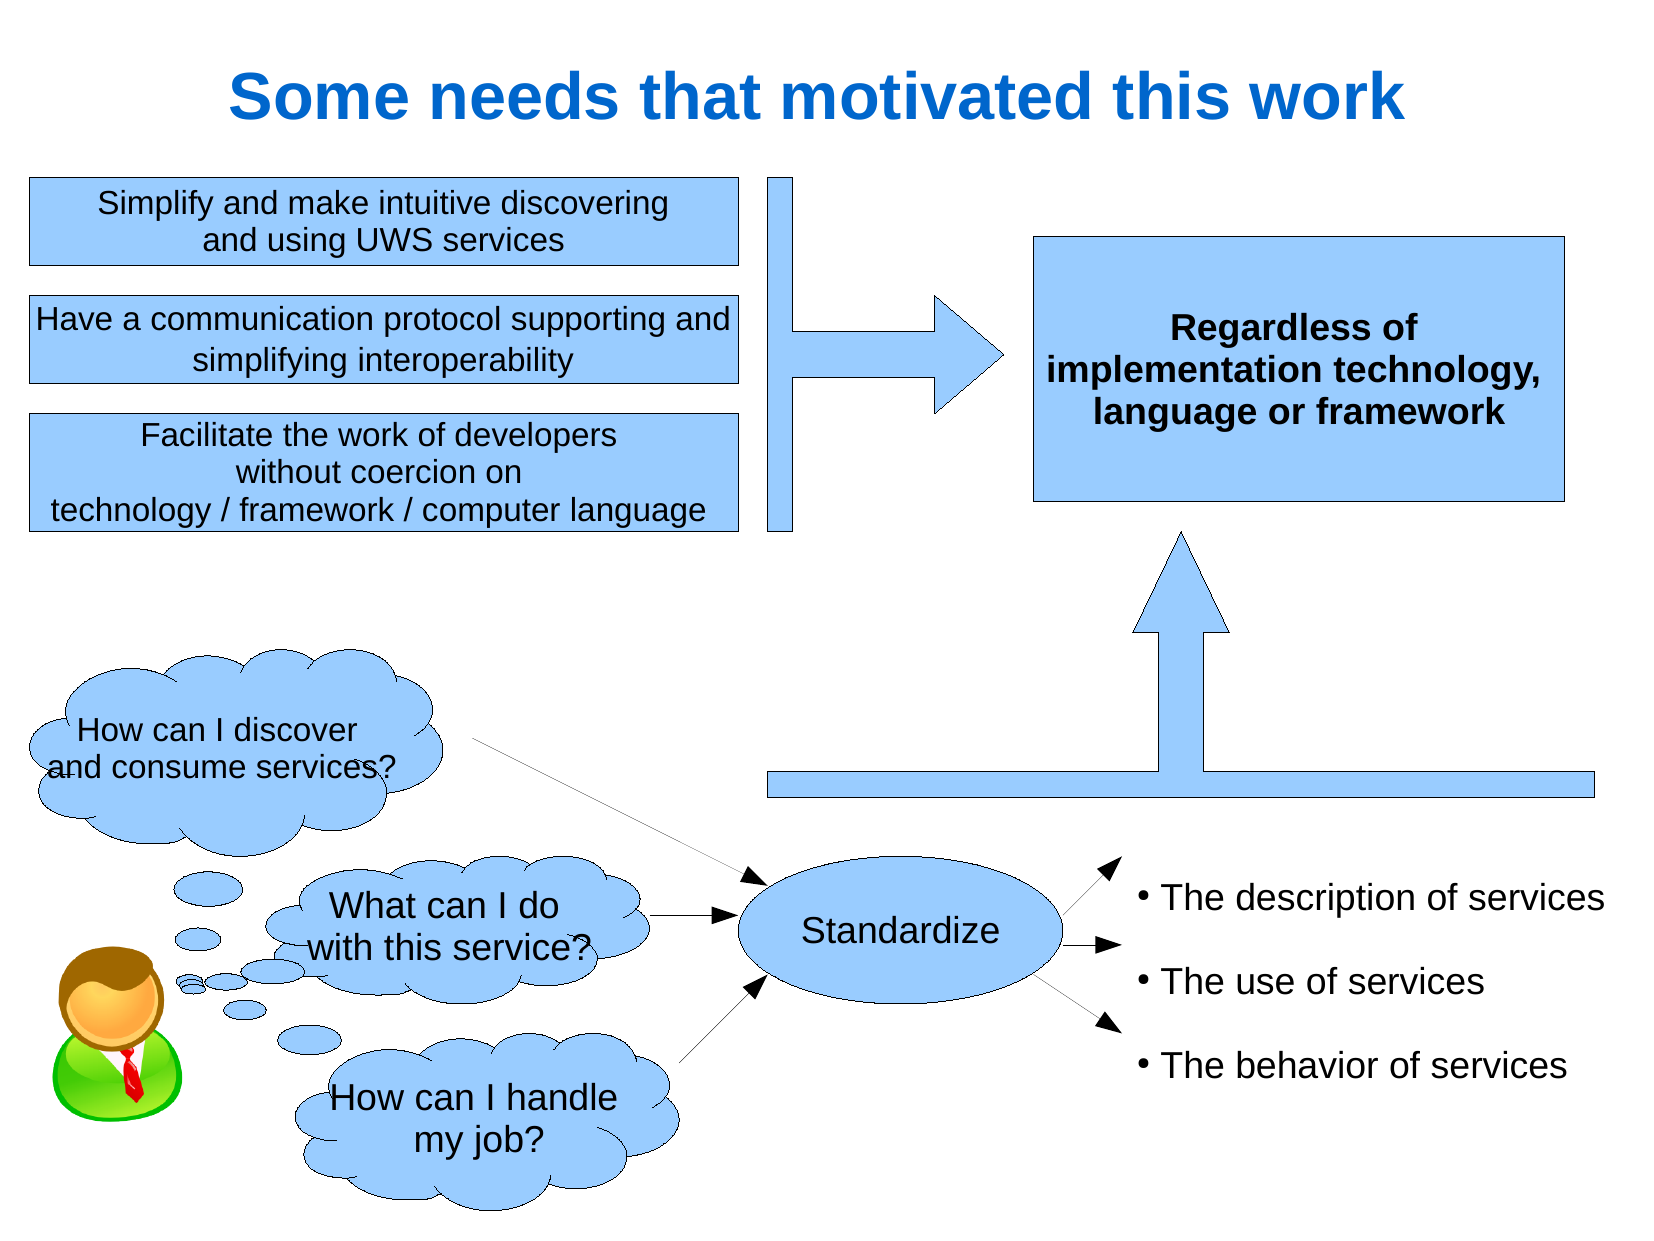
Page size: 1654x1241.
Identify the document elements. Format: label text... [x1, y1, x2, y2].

text_box Standardize [738, 856, 1063, 1004]
text_box How can I discover and consume services? [173, 871, 243, 907]
text_box What can I do with this service? [204, 856, 650, 1004]
list [1092, 946, 1122, 1032]
text_box How can I discover and consume services? [29, 649, 443, 857]
text_box How can I handle my job? [223, 1000, 267, 1020]
list [1241, 1060, 1251, 1076]
list [1092, 859, 1122, 945]
text_box Facilitate the work of developers without coercion on technology / framework / computer language [29, 413, 739, 532]
list [1092, 820, 1654, 1123]
text_box How can I handle my job? [295, 1033, 680, 1211]
text_box How can I discover and consume services? [175, 927, 221, 951]
text_box Have a communication protocol supporting and simplifying interoperability [29, 295, 739, 384]
text_box [767, 177, 1004, 532]
text_box [767, 531, 1595, 798]
picture [29, 946, 205, 1123]
title Some needs that motivated this work [88, 0, 1565, 193]
text_box Regardless of implementation technology, language or framework [1033, 236, 1565, 502]
text_box Simplify and make intuitive discovering and using UWS services [29, 177, 739, 266]
text_box The description of services The use of services The behavior of services [1122, 826, 1625, 1052]
text_box How can I handle my job? [277, 1025, 342, 1055]
